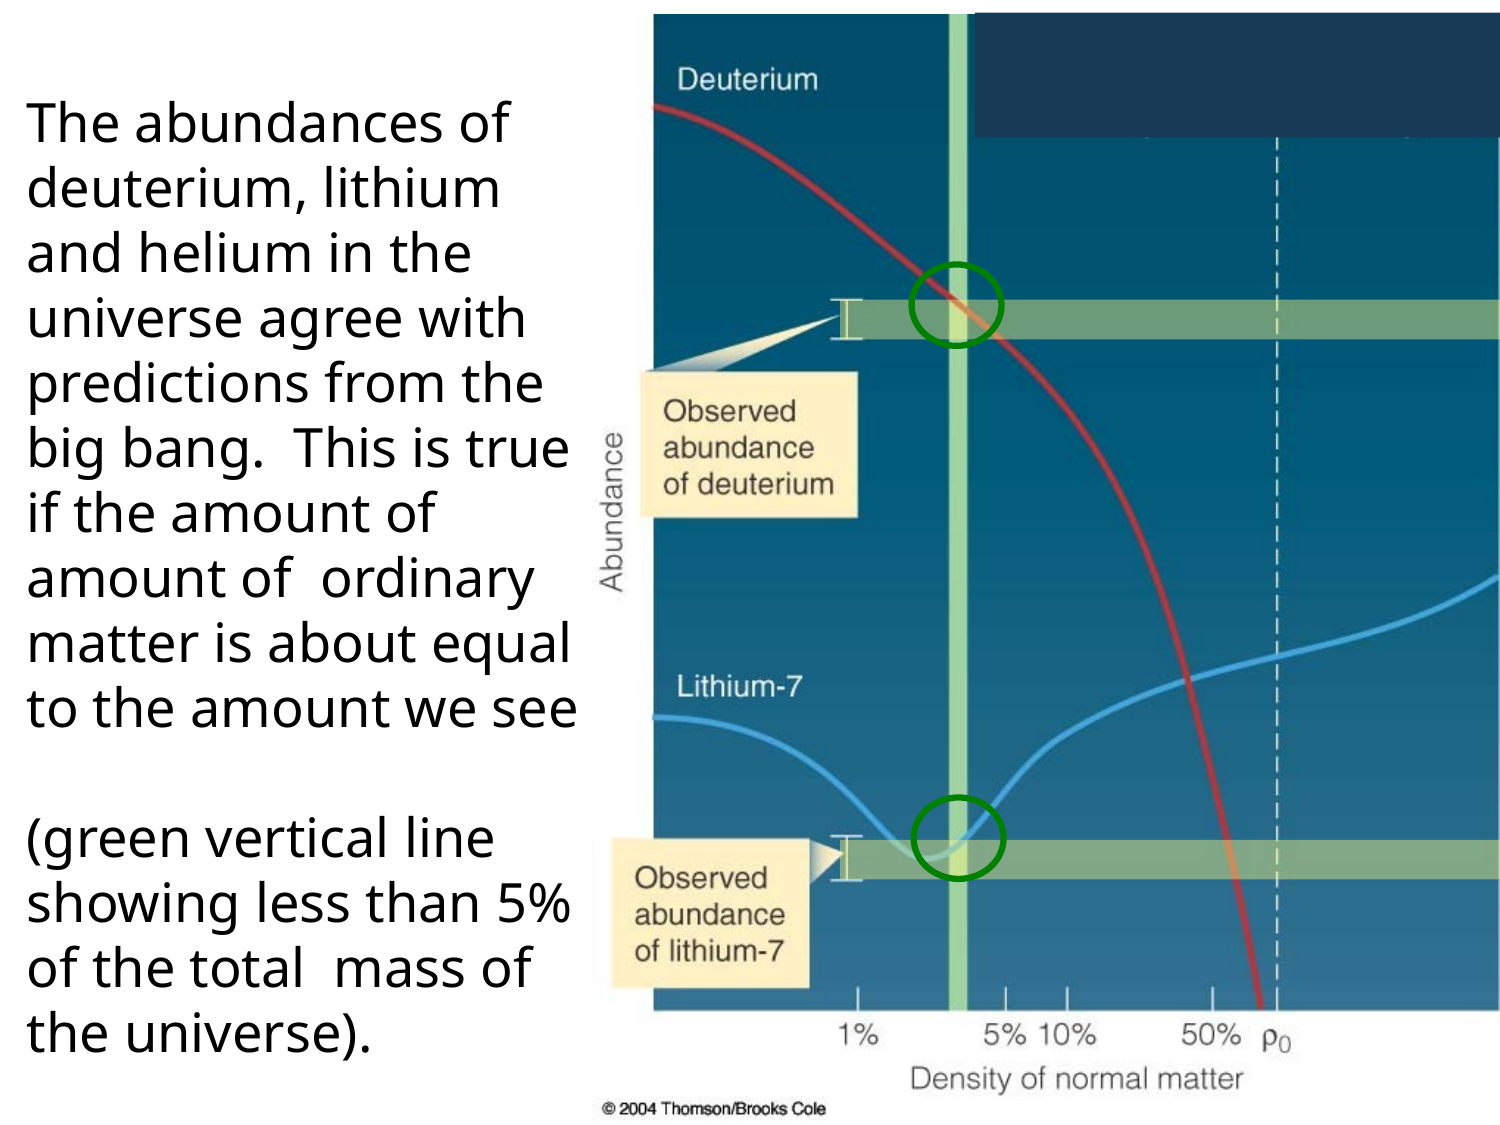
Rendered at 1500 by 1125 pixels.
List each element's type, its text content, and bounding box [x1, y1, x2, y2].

picture [592, 14, 1500, 1125]
picture [1274, 342, 1279, 359]
text_box The abundances of deuterium, lithium and helium in the universe agree with predictions from the big bang. This is true if the amount of amount of ordinary matter is about equal to the amount we see (green vertical line showing less than 5% of the total mass of the universe). [11, 81, 605, 1071]
picture [1275, 434, 1280, 449]
picture [1274, 180, 1279, 196]
picture [829, 337, 840, 341]
picture [1275, 204, 1279, 219]
picture [1275, 387, 1279, 403]
picture [1274, 476, 1280, 518]
picture [948, 14, 969, 262]
picture [1275, 457, 1279, 474]
picture [924, 268, 969, 299]
picture [1275, 250, 1279, 265]
text_box [974, 12, 1500, 138]
picture [831, 297, 863, 303]
picture [1275, 363, 1280, 380]
picture [677, 65, 818, 92]
picture [1275, 410, 1279, 427]
picture [1275, 138, 1280, 150]
picture [1274, 157, 1279, 172]
picture [1275, 224, 1279, 241]
picture [1275, 272, 1279, 290]
picture [917, 801, 1000, 839]
